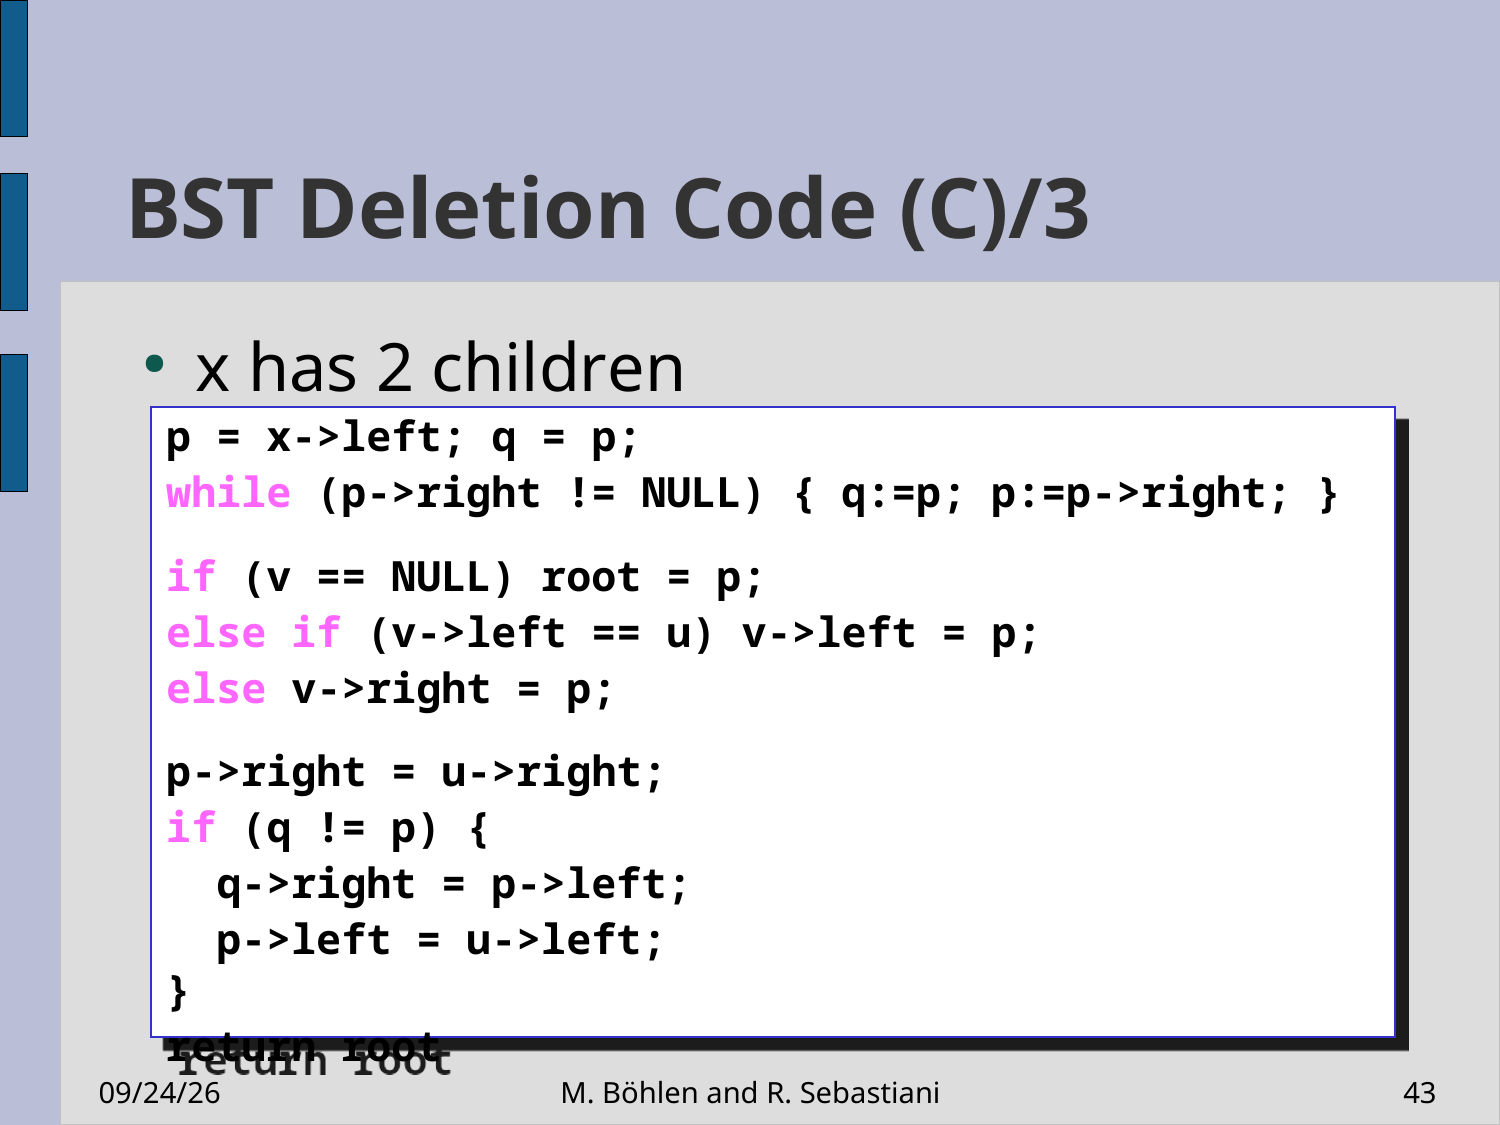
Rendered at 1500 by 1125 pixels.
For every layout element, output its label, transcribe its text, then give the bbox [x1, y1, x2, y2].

title BST Deletion Code (C)/3 [110, 67, 1392, 271]
list x has 2 children [110, 312, 1392, 1037]
